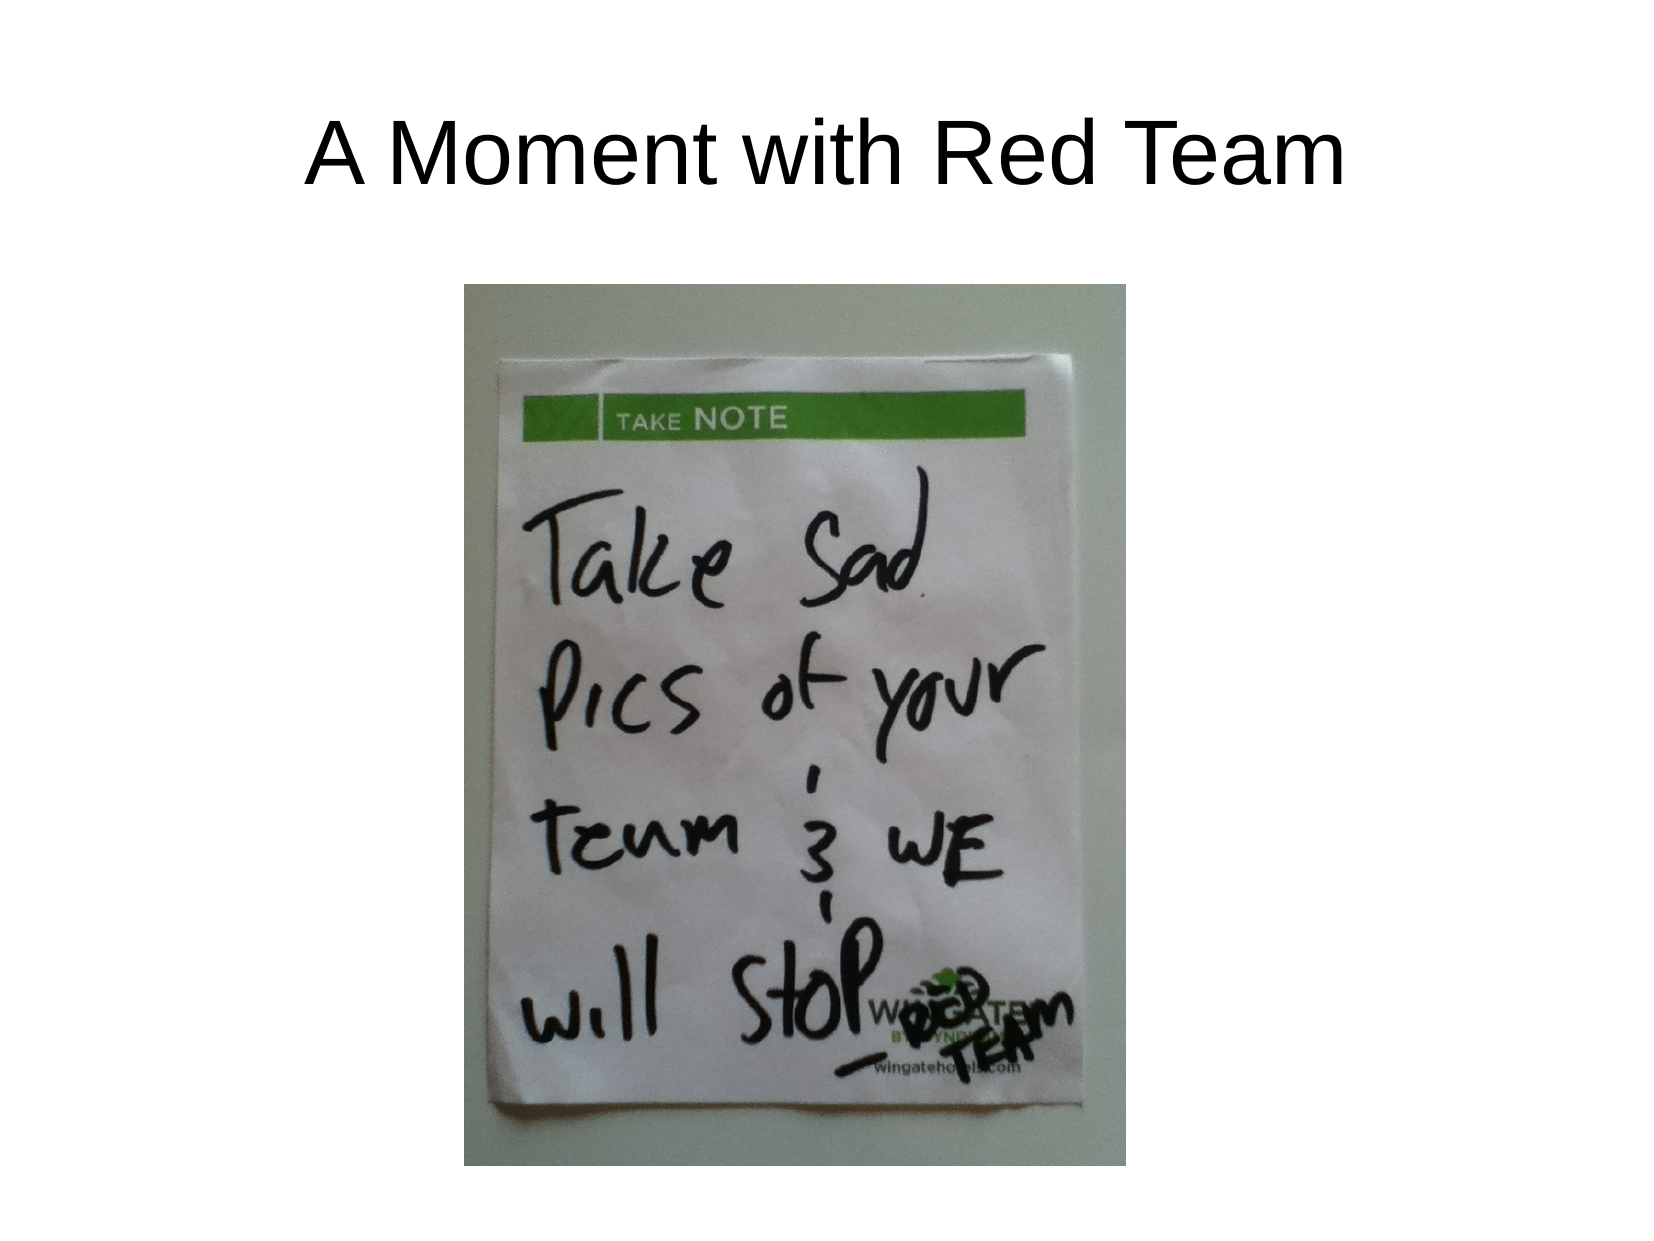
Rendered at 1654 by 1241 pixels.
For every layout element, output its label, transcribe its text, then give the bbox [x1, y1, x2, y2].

picture [464, 284, 1126, 1166]
title A Moment with Red Team [82, 49, 1571, 257]
